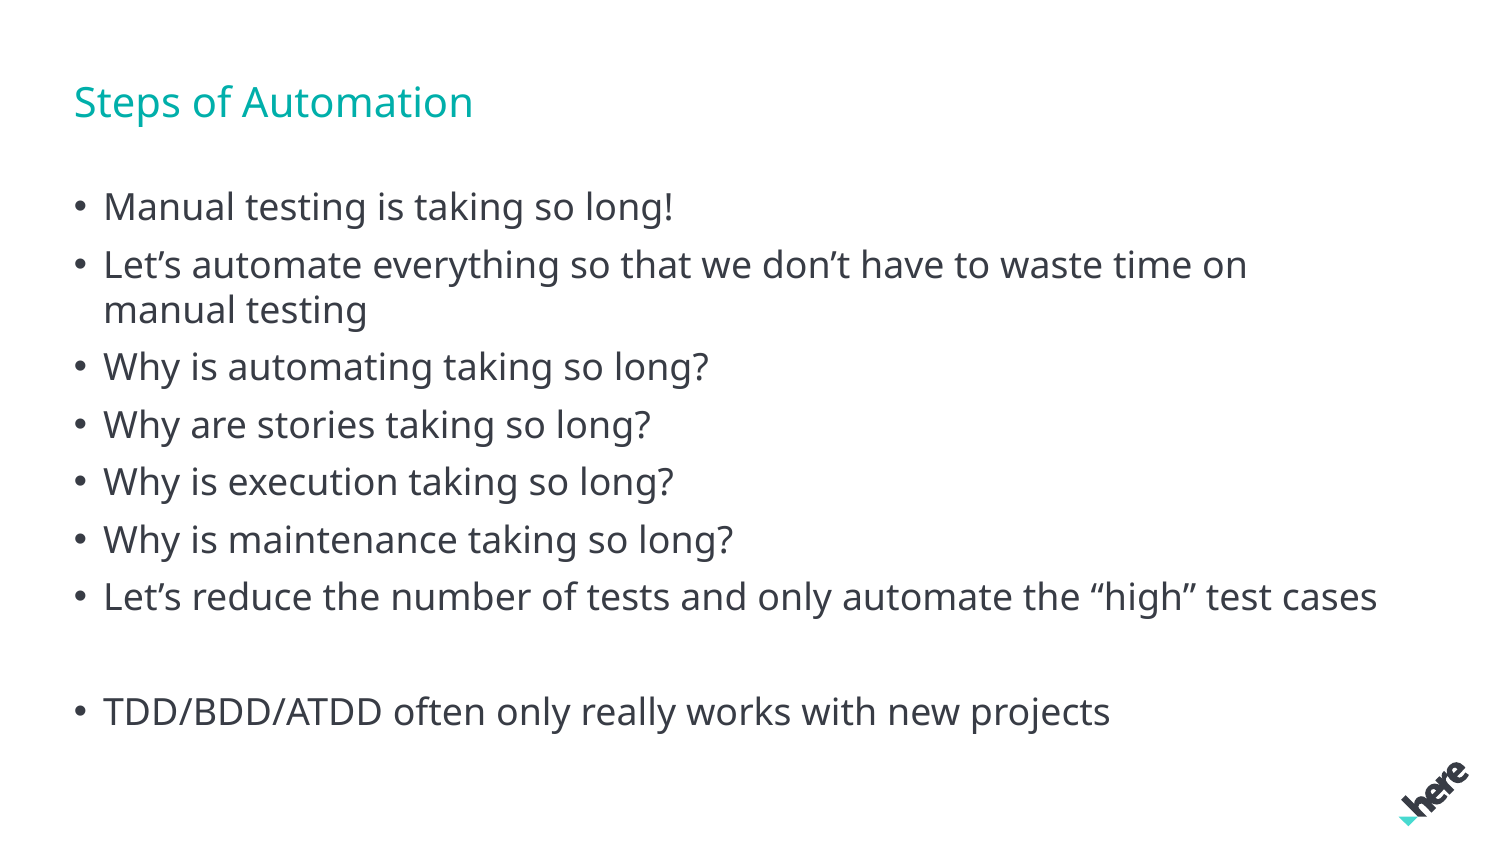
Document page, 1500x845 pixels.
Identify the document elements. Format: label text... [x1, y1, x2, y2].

title Steps of Automation [68, 34, 1388, 130]
list Manual testing is taking so long! Let’s automate everything so that we don’t have to waste time on manual testing Why is automating taking so long? Why are stories taking so long? Why is execution taking so long? Why is maintenance taking so long? Let’s reduce the number of tests and only automate the “high” test cases TDD/BDD/ATDD often only really works with new projects [68, 180, 1388, 758]
